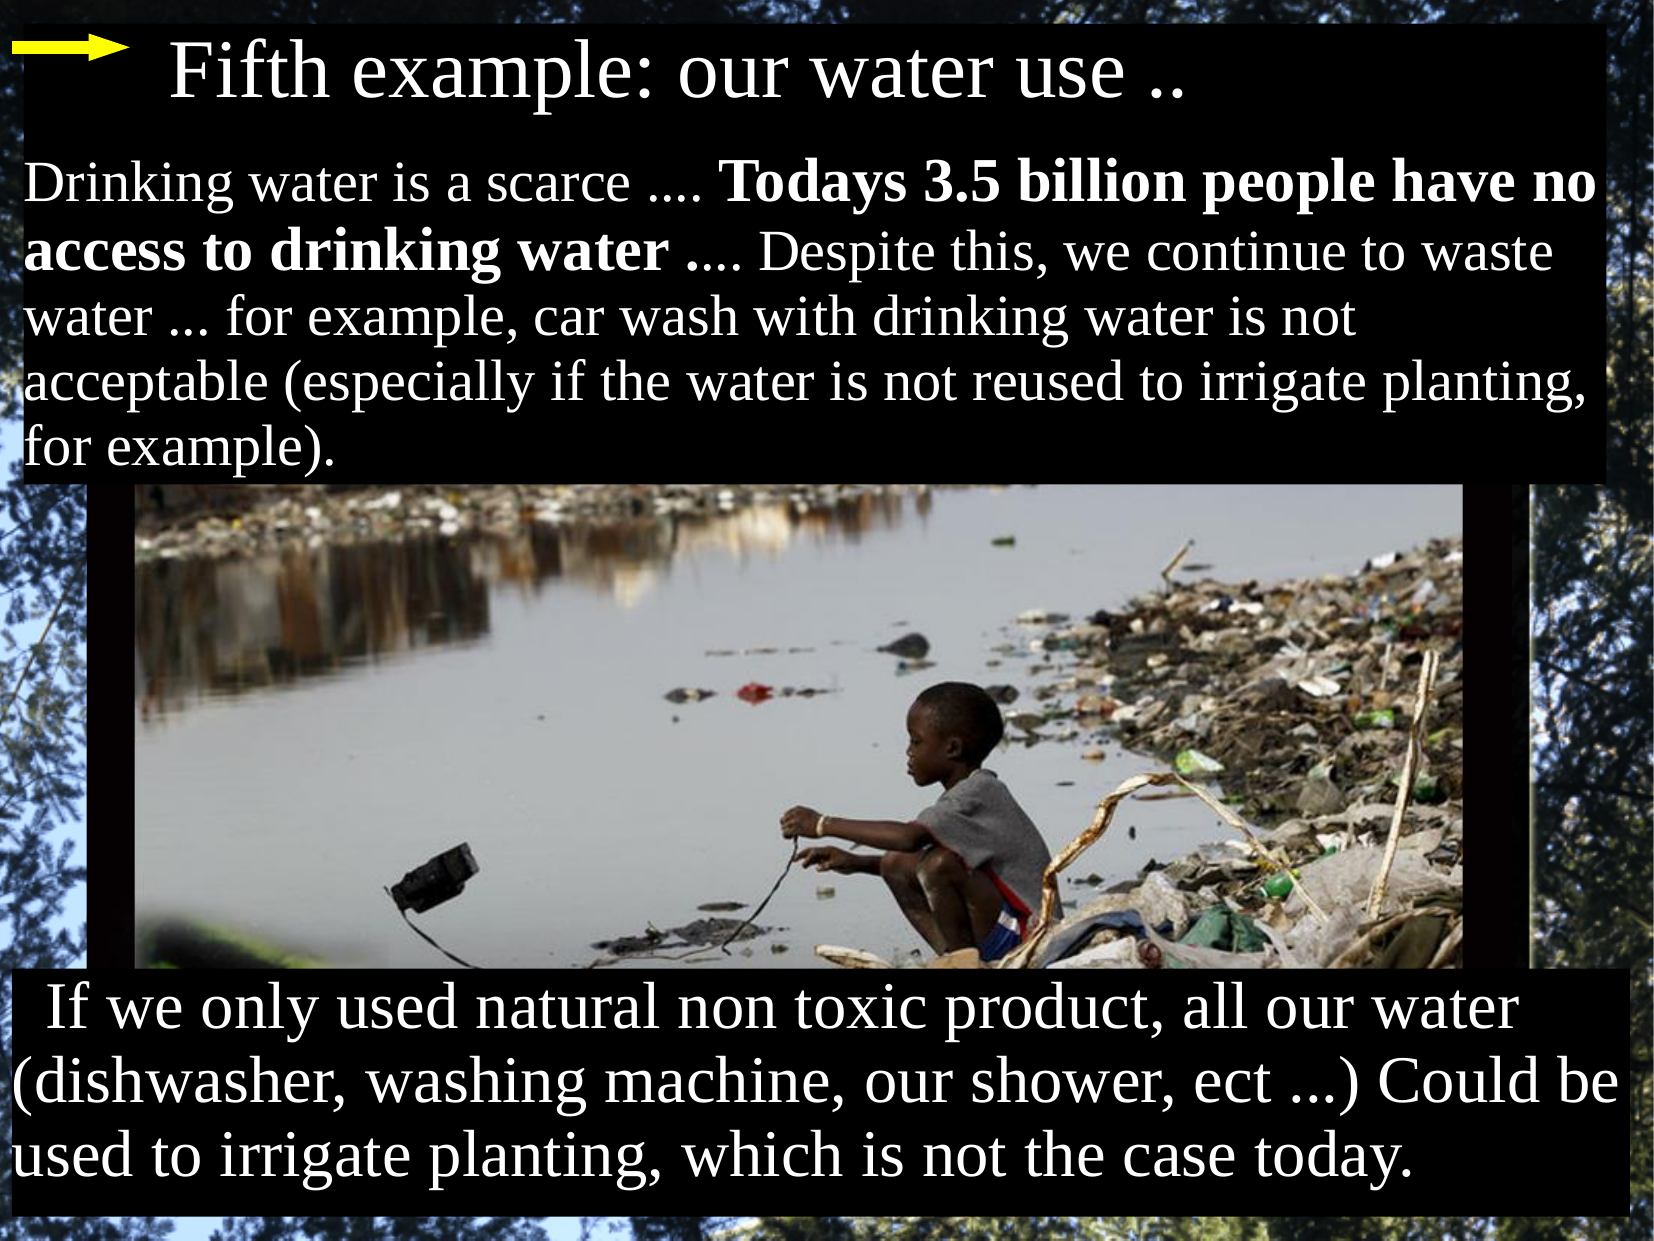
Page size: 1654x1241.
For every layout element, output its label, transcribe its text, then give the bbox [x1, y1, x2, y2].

list If we only used natural non toxic product, all our water (dishwasher, washing machine, our shower, ect ...) Could be used to irrigate planting, which is not the case today. [11, 968, 1630, 1217]
list Fifth example: our water use .. Drinking water is a scarce .... Todays 3.5 billion people have no access to drinking water .... Despite this, we continue to waste water ... for example, car wash with drinking water is not acceptable (especially if the water is not reused to irrigate planting, for example). [23, 23, 1607, 485]
picture [0, 0, 1654, 1241]
